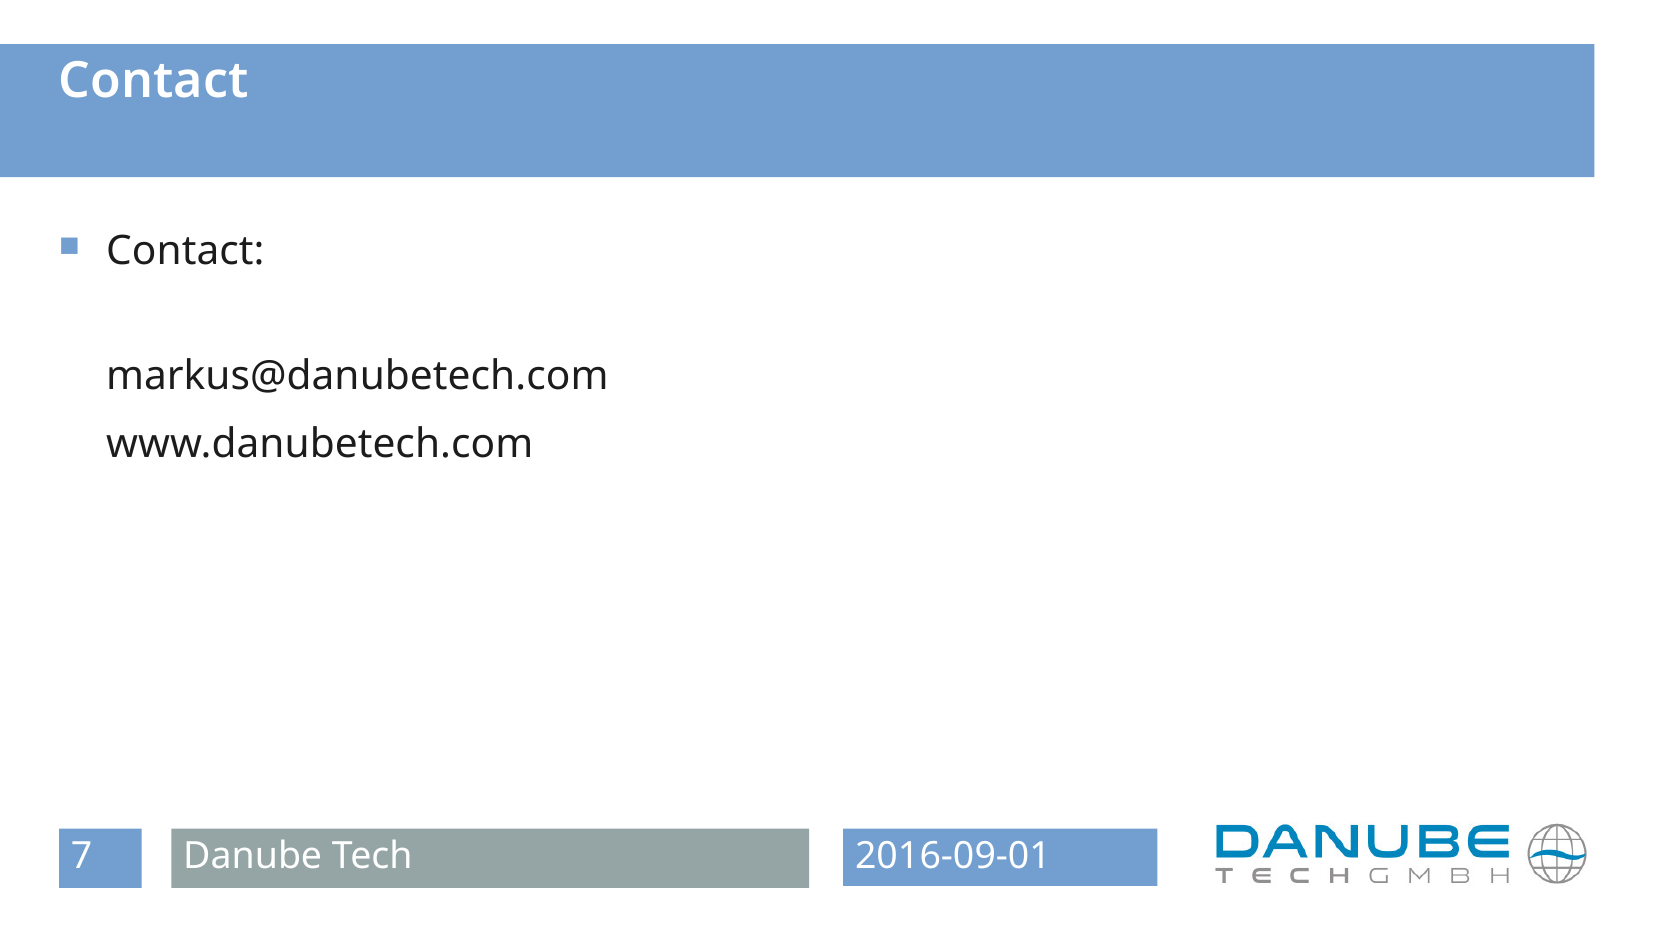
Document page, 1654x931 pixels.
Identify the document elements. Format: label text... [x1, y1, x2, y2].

title Contact [0, 44, 1595, 178]
list Contact: markus@danubetech.com www.danubetech.com [58, 221, 922, 789]
picture [1206, 814, 1595, 892]
